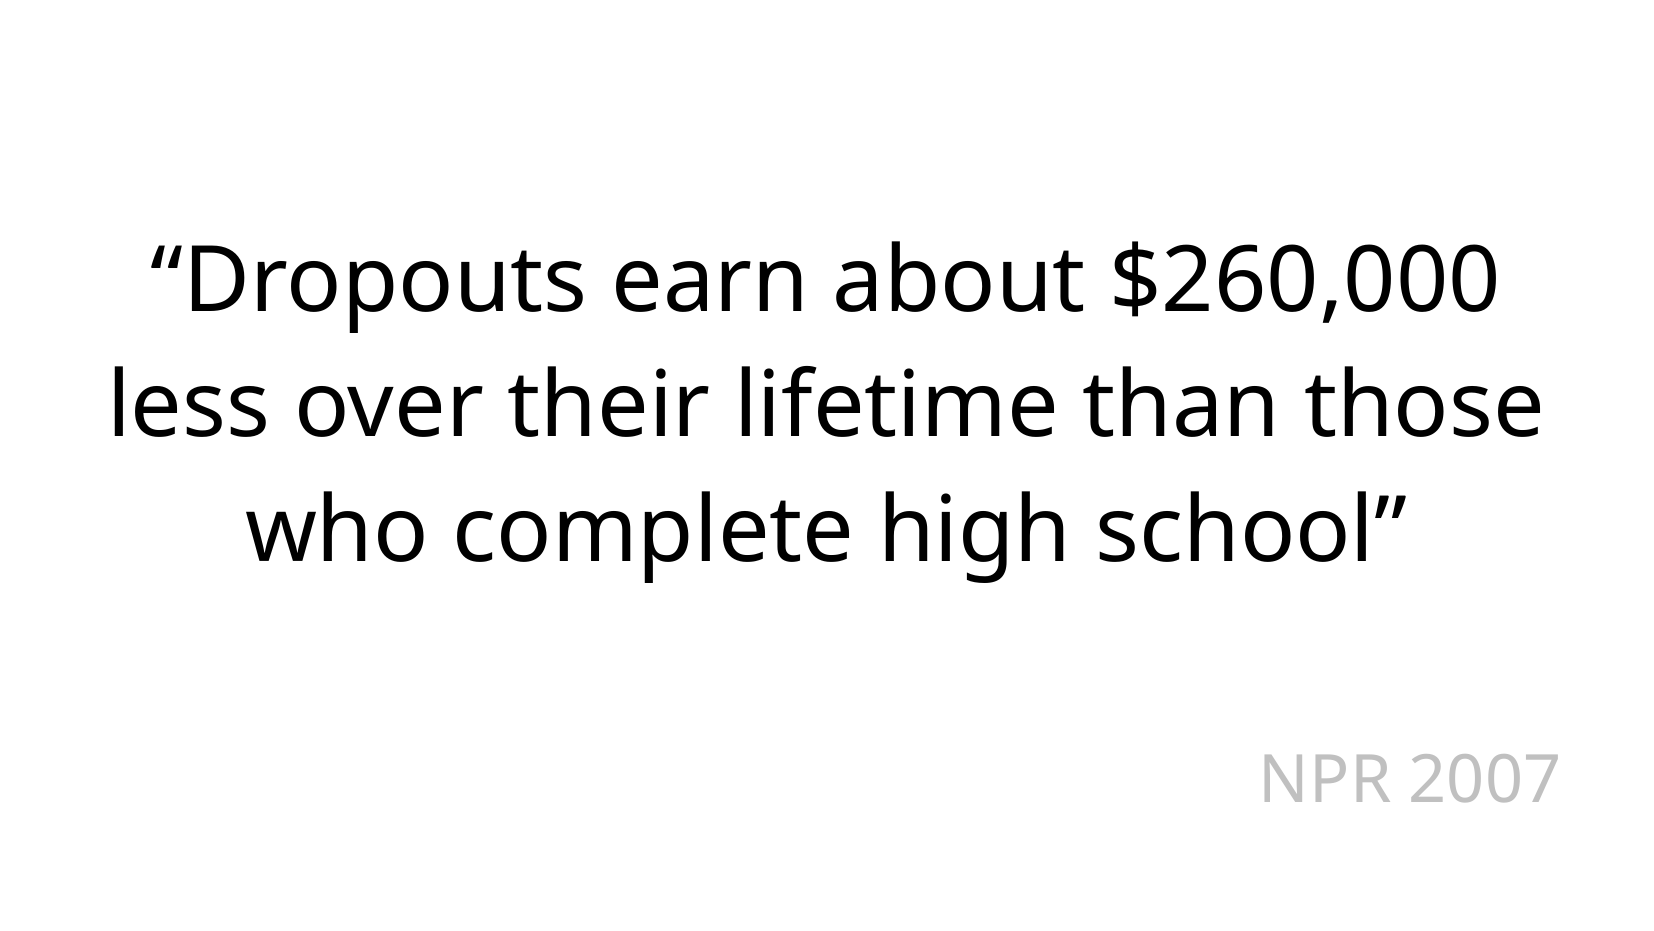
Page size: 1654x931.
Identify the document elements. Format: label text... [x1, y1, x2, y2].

subtitle “Dropouts earn about $260,000 less over their lifetime than those who complete high school” [82, 7, 1571, 715]
text_box NPR 2007 [75, 715, 1577, 839]
